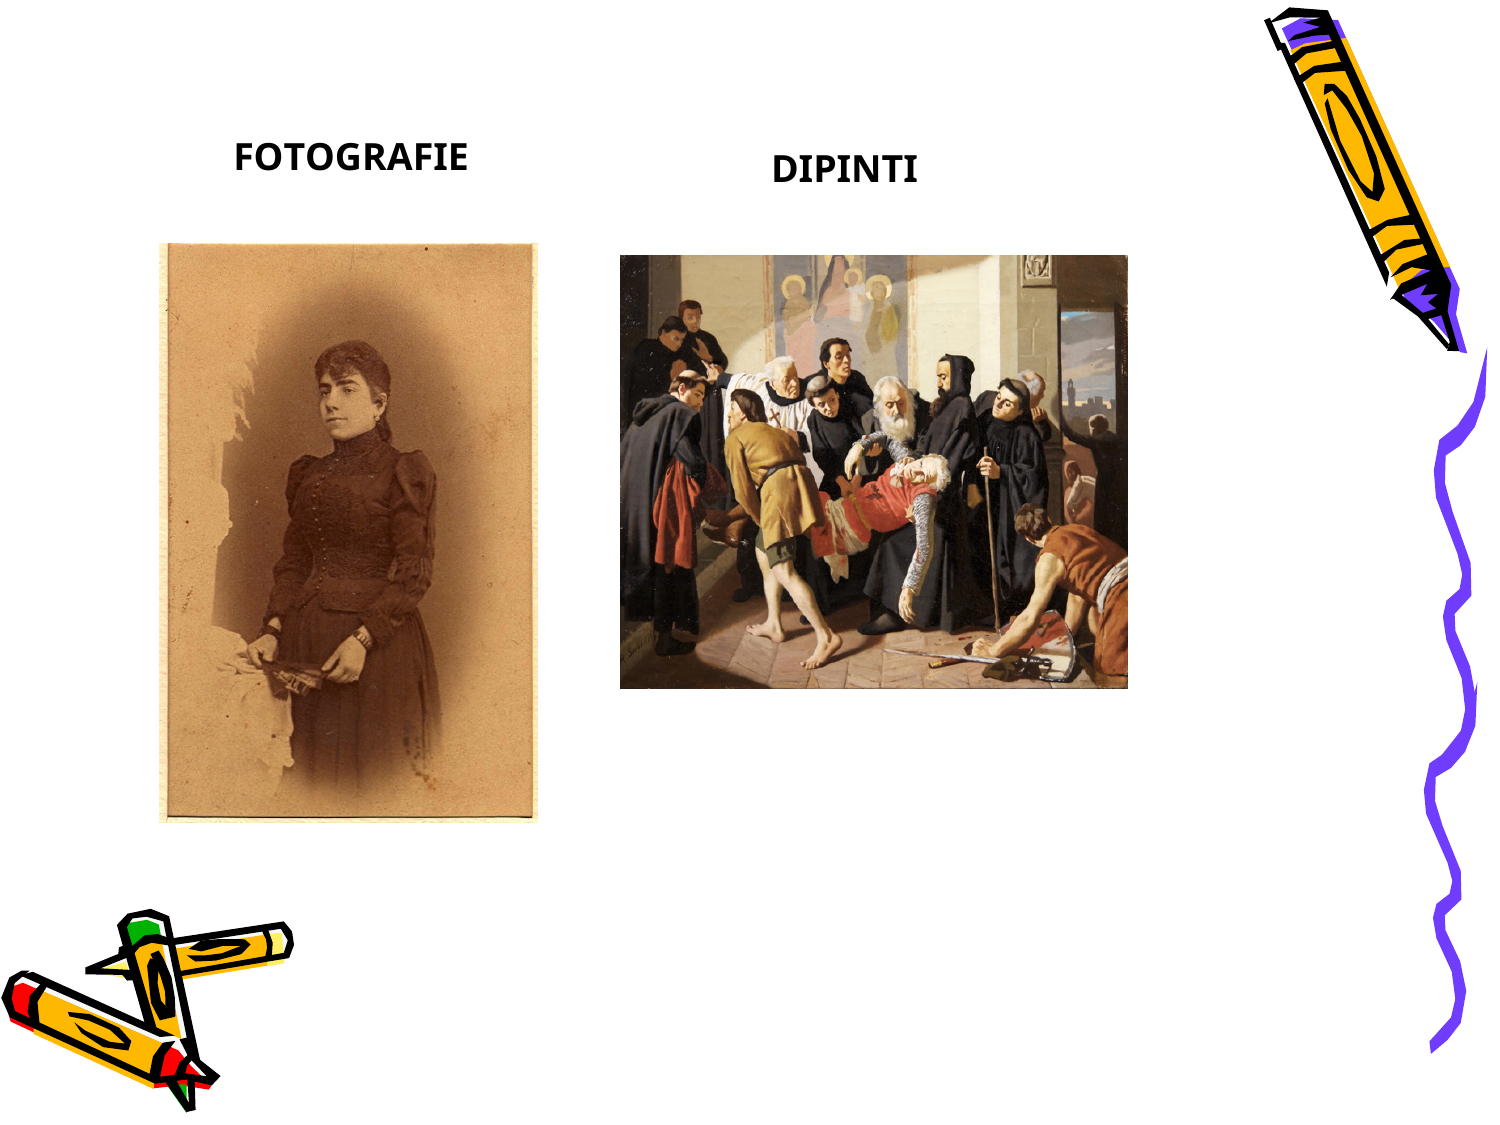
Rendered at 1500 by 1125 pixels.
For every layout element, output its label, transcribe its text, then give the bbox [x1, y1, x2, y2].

picture [159, 243, 538, 823]
picture [620, 255, 1128, 689]
text_box FOTOGRAFIE [218, 125, 502, 186]
text_box DIPINTI [702, 137, 987, 198]
